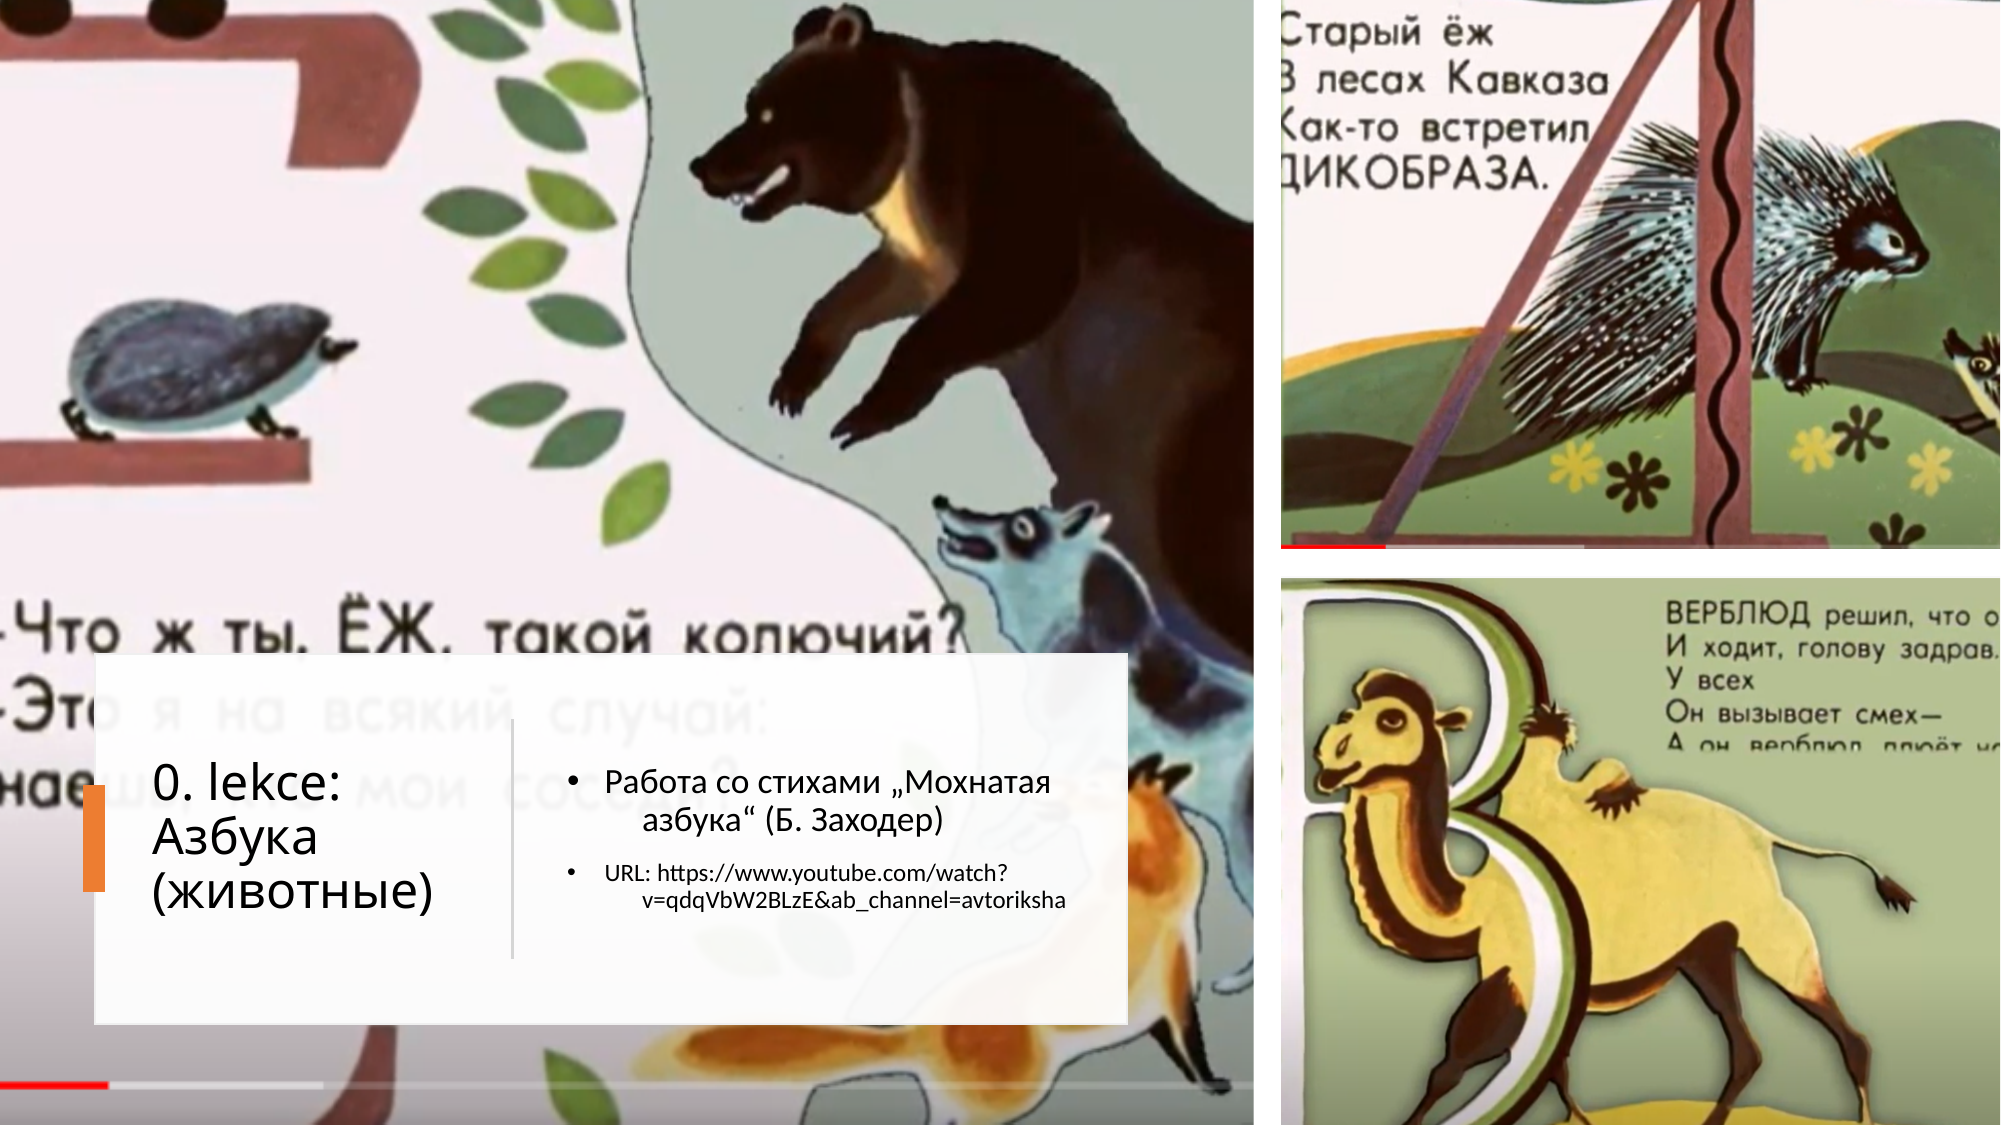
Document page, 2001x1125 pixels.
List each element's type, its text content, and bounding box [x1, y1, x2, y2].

text_box [1254, 0, 2000, 1125]
picture [0, 0, 1254, 1125]
title 0. lekce: Азбука (животные) [138, 681, 485, 997]
picture [1281, 576, 2000, 1125]
list Работа со стихами „Мохнатая азбука“ (Б. Заходер) URL: https://www.youtube.com/watch?v=qdqVbW2BLzE&ab_channel=avtoriksha [551, 681, 1097, 997]
picture [1281, 0, 2000, 549]
text_box [83, 654, 1127, 1024]
